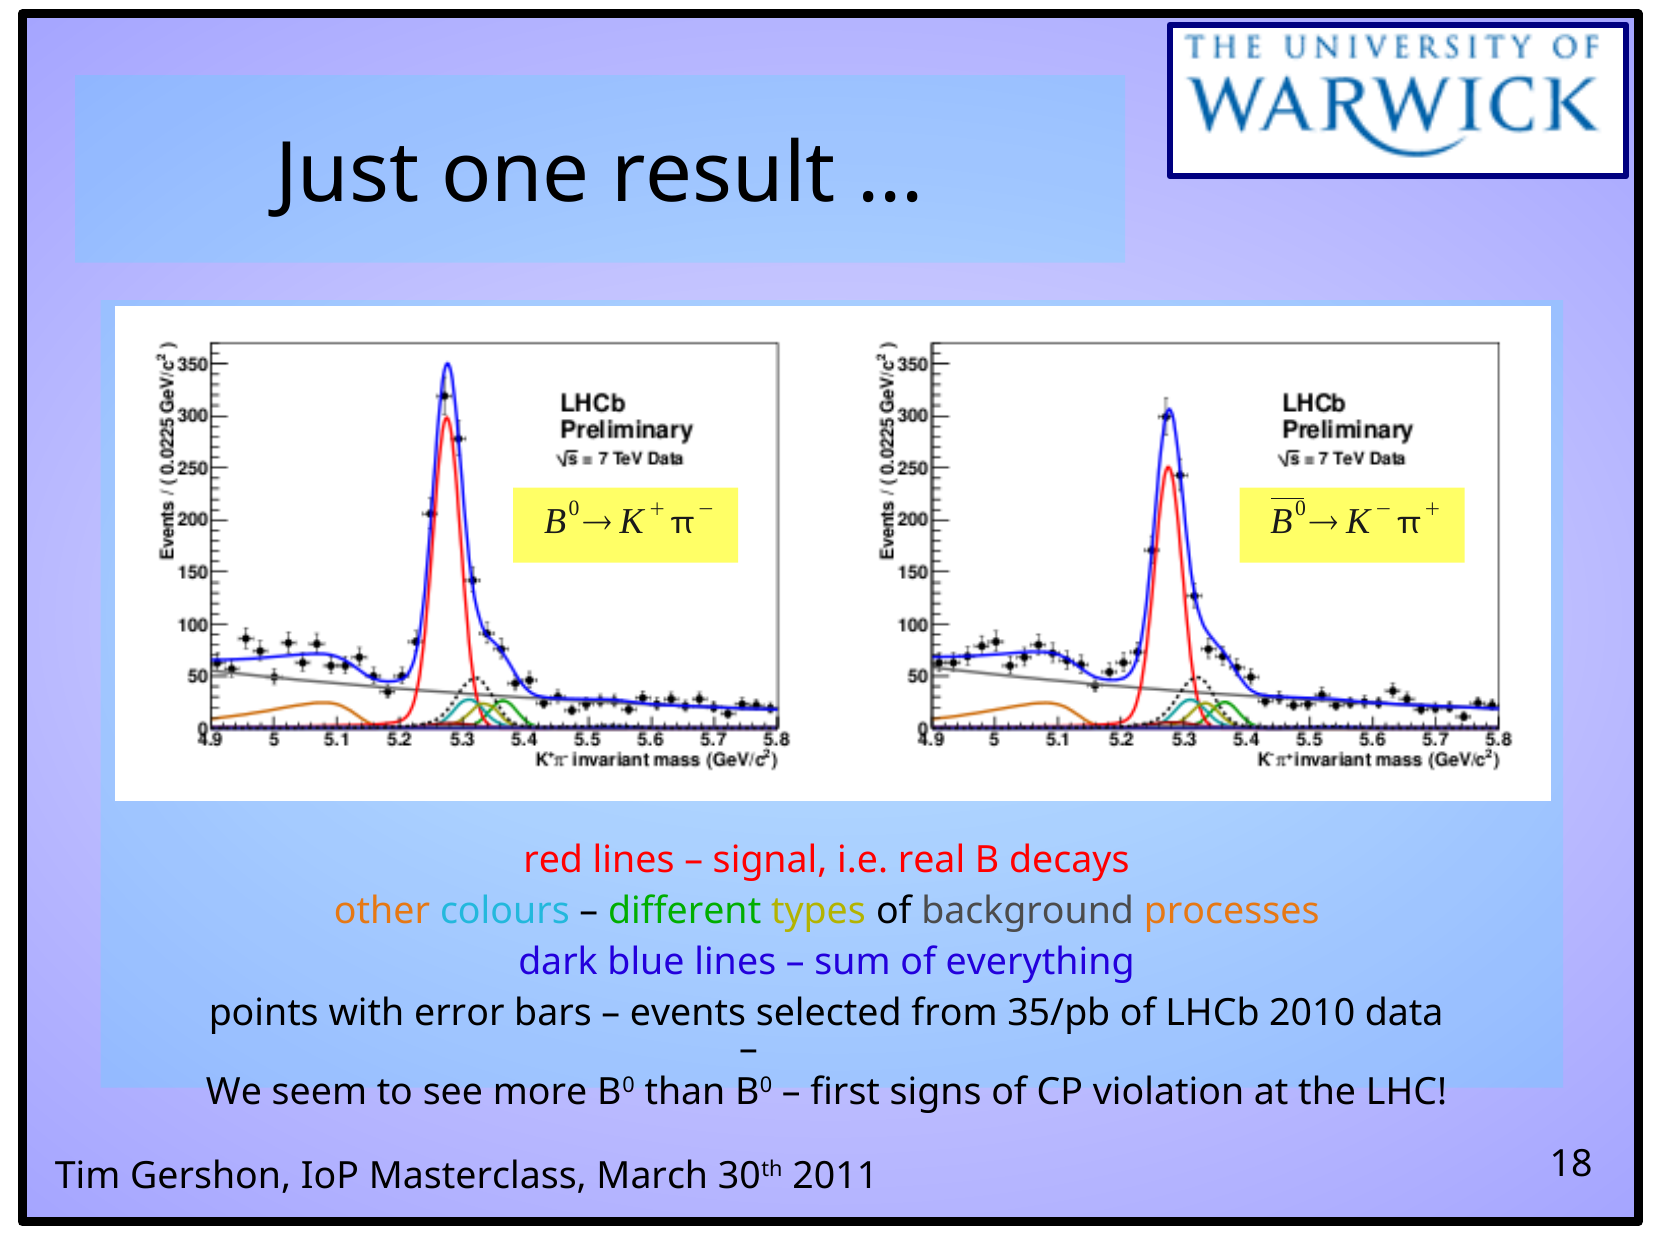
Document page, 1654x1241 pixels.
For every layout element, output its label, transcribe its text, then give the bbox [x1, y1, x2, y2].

chart [1259, 495, 1451, 543]
text_box Just one result ... [75, 75, 1126, 263]
text_box Tim Gershon, IoP Masterclass, March 30th 2011 [72, 1136, 861, 1212]
chart [532, 495, 724, 541]
text_box – [721, 1014, 776, 1075]
text_box red lines – signal, i.e. real B decays other colours – different types of background processes dark blue lines – sum of everything points with error bars – events selected from 35/pb of LHCb 2010 data We seem to see more B0 than B0 – first signs of CP violation at the LHC! [170, 825, 1484, 1094]
text_box <number> [1533, 1125, 1609, 1201]
picture [115, 306, 1551, 801]
picture [1172, 27, 1623, 174]
text_box [22, 13, 1639, 1222]
